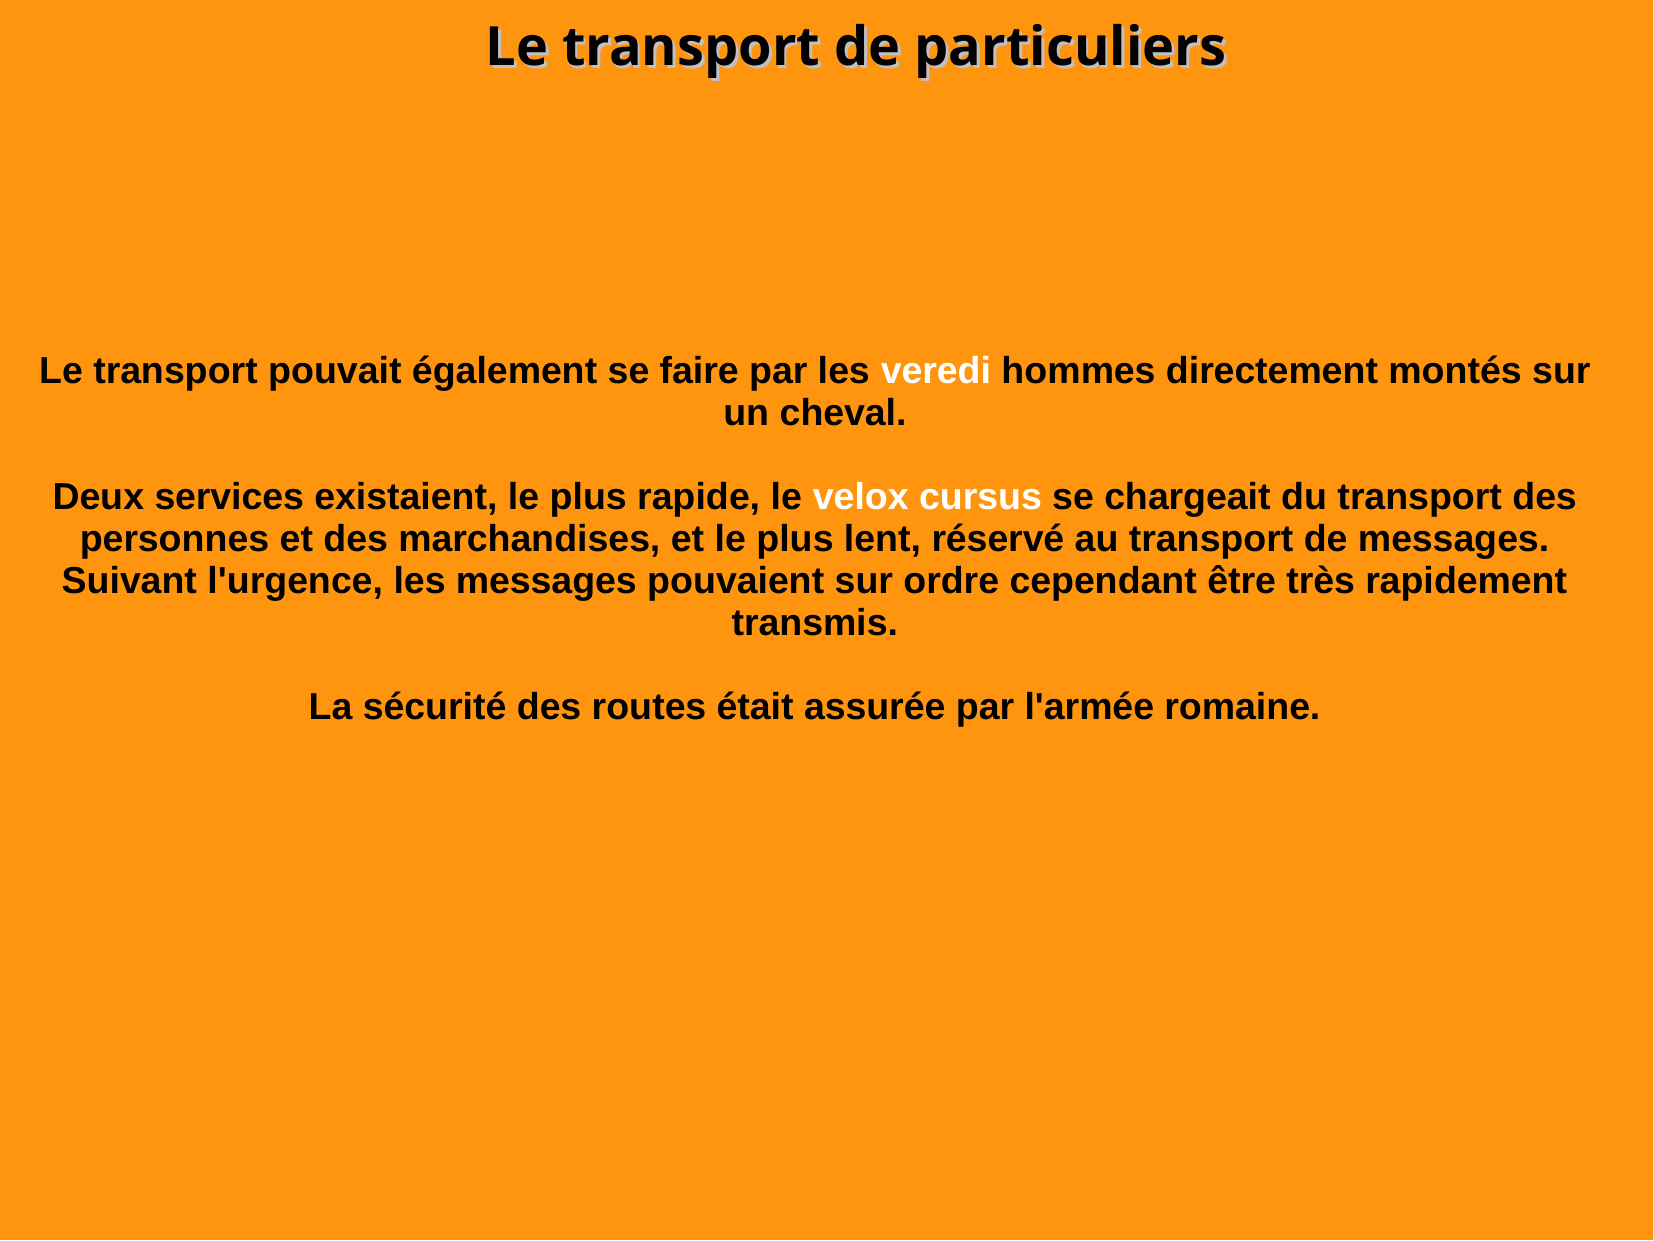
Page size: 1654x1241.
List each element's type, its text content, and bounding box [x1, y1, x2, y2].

text_box Le transport de particuliers [295, 0, 1418, 91]
text_box Le transport pouvait également se faire par les veredi hommes directement montés sur un cheval. Deux services existaient, le plus rapide, le velox cursus se chargeait du transport des personnes et des marchandises, et le plus lent, réservé au transport de messages. Suivant l'urgence, les messages pouvaient sur ordre cependant être très rapidement transmis. La sécurité des routes était assurée par l'armée romaine. [11, 90, 1619, 1241]
